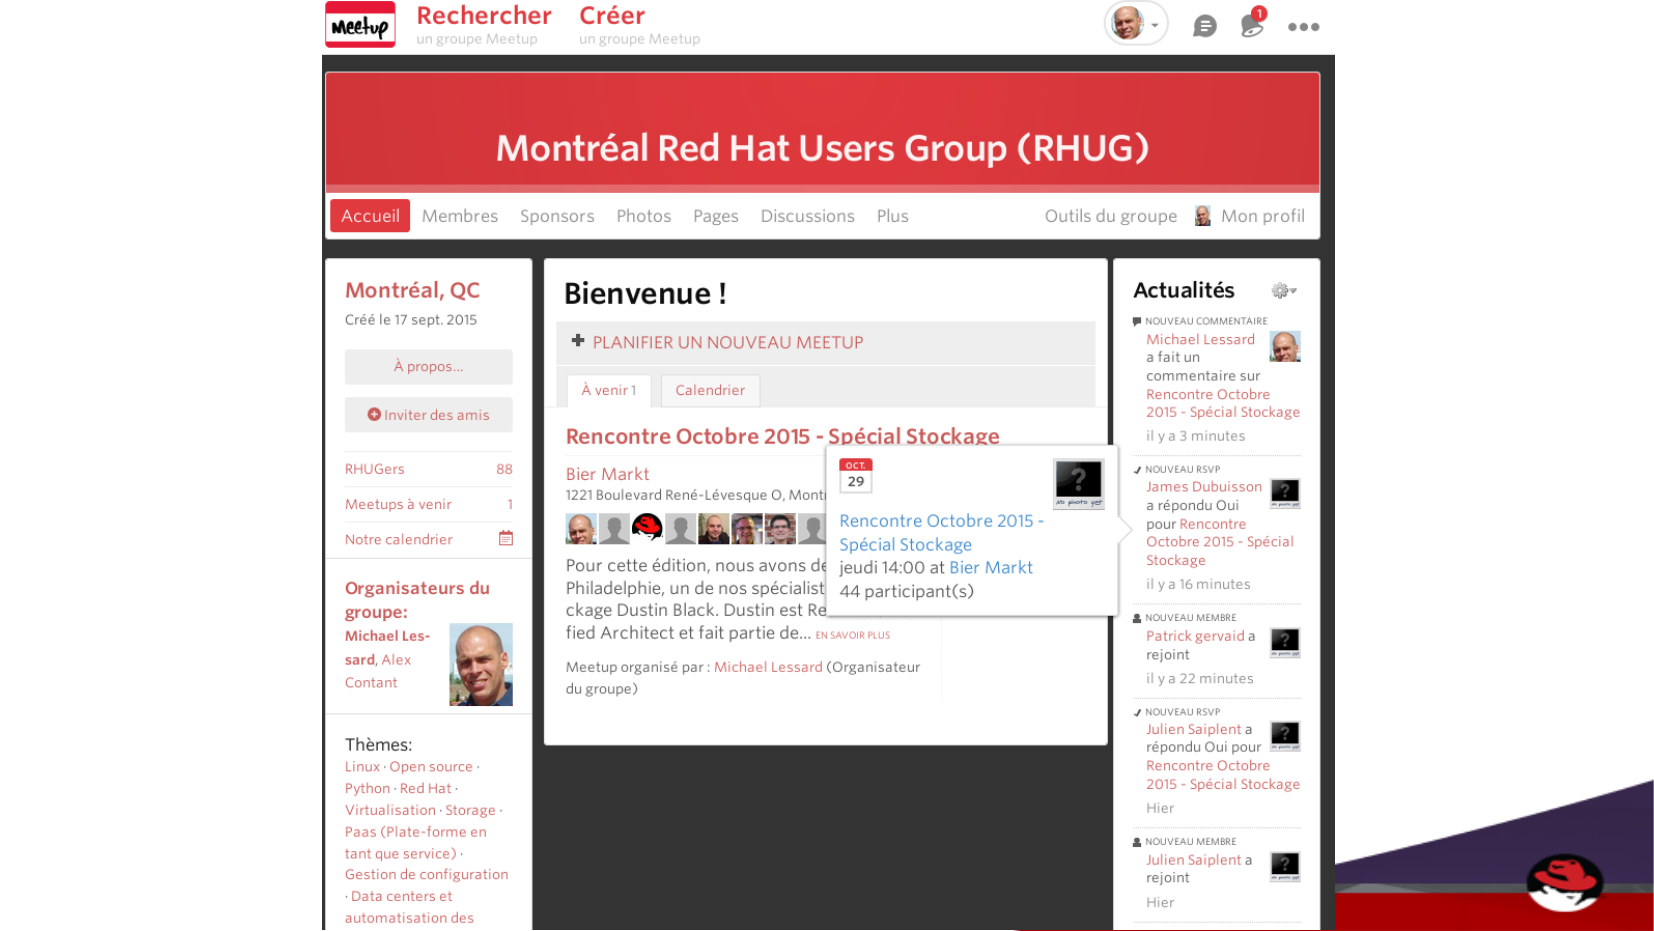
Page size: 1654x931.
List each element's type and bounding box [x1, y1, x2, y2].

picture [322, 0, 1654, 931]
